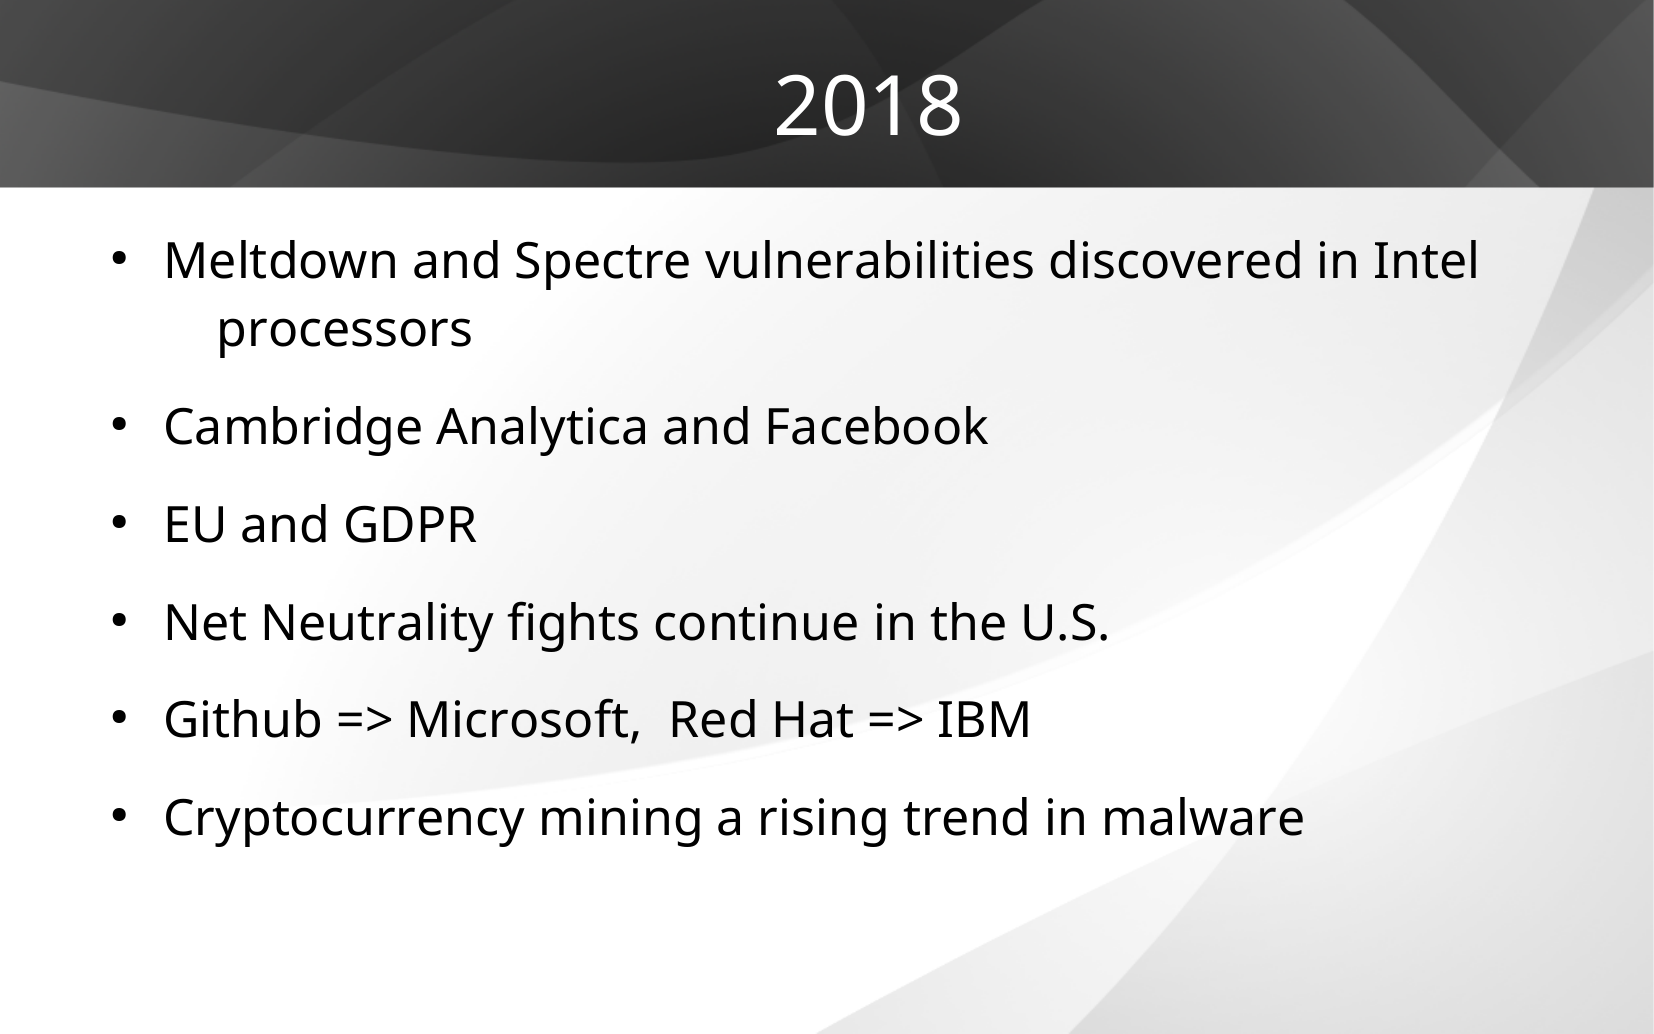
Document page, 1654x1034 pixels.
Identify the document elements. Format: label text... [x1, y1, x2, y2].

picture [0, 0, 1654, 1034]
title 2018 [124, 0, 1613, 208]
list Meltdown and Spectre vulnerabilities discovered in Intel processors Cambridge Analytica and Facebook EU and GDPR Net Neutrality fights continue in the U.S. Github => Microsoft, Red Hat => IBM Cryptocurrency mining a rising trend in malware [75, 225, 1613, 1013]
